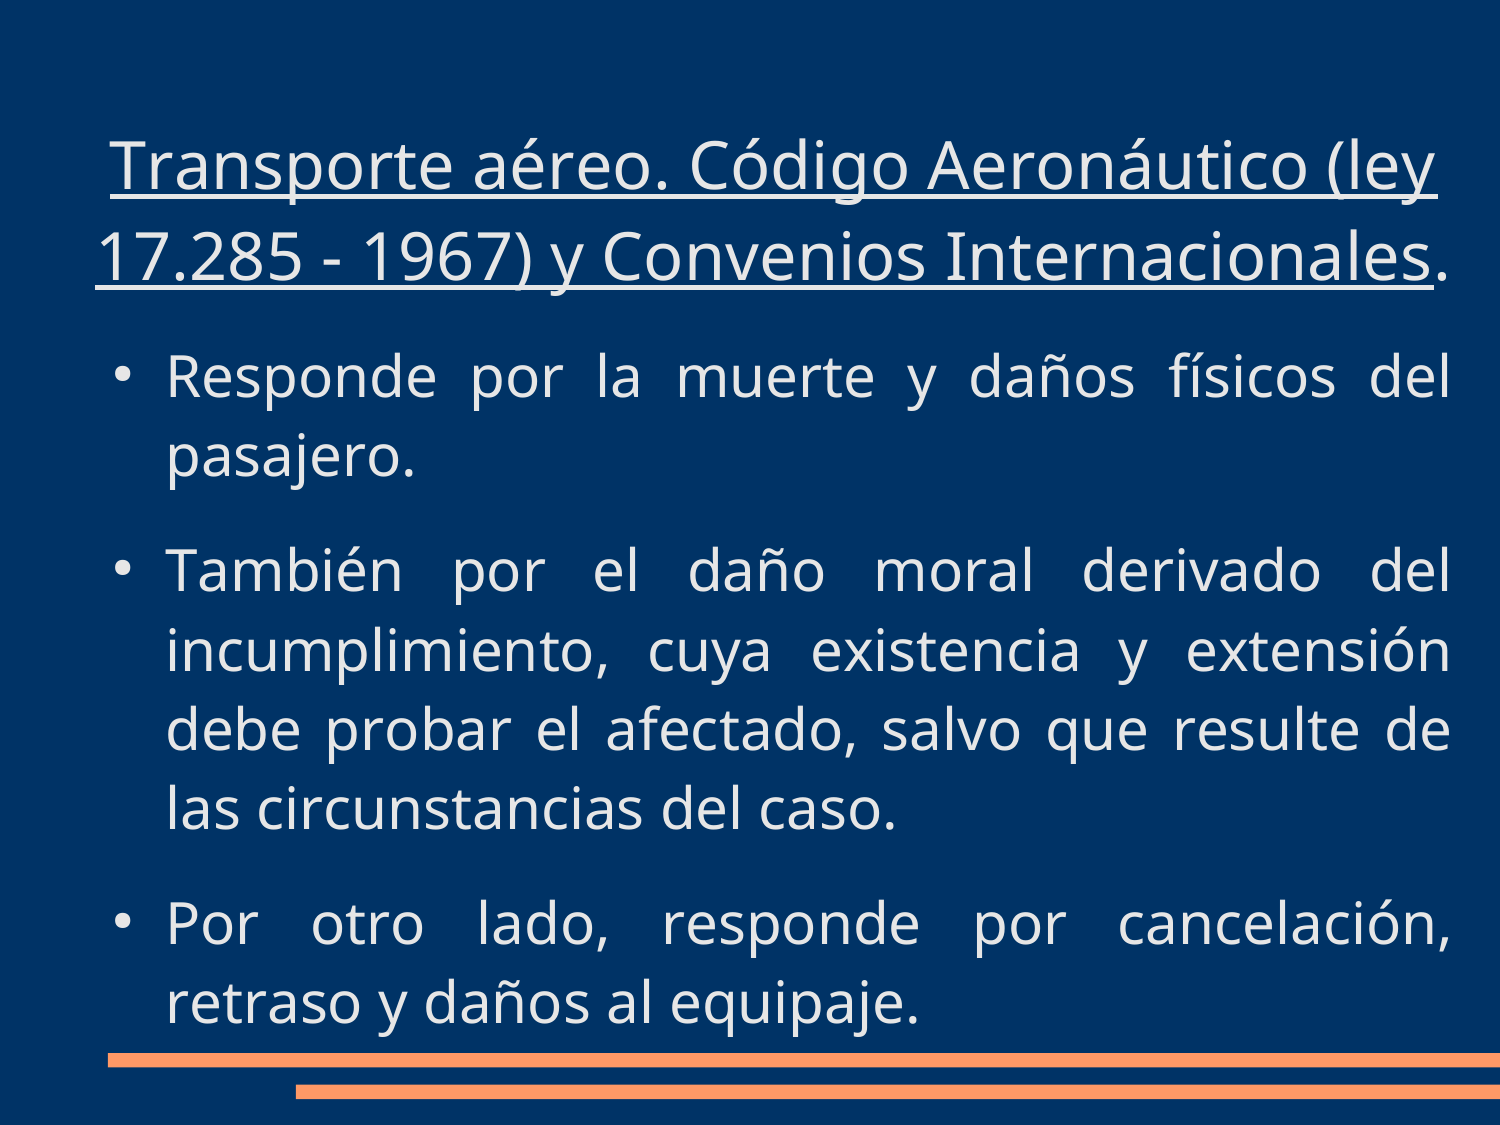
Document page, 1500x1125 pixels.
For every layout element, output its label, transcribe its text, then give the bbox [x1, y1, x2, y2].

list Transporte aéreo. Código Aeronáutico (ley 17.285 - 1967) y Convenios Internacionales. Responde por la muerte y daños físicos del pasajero. También por el daño moral derivado del incumplimiento, cuya existencia y extensión debe probar el afectado, salvo que resulte de las circunstancias del caso. Por otro lado, responde por cancelación, retraso y daños al equipaje. [94, 118, 1453, 1001]
